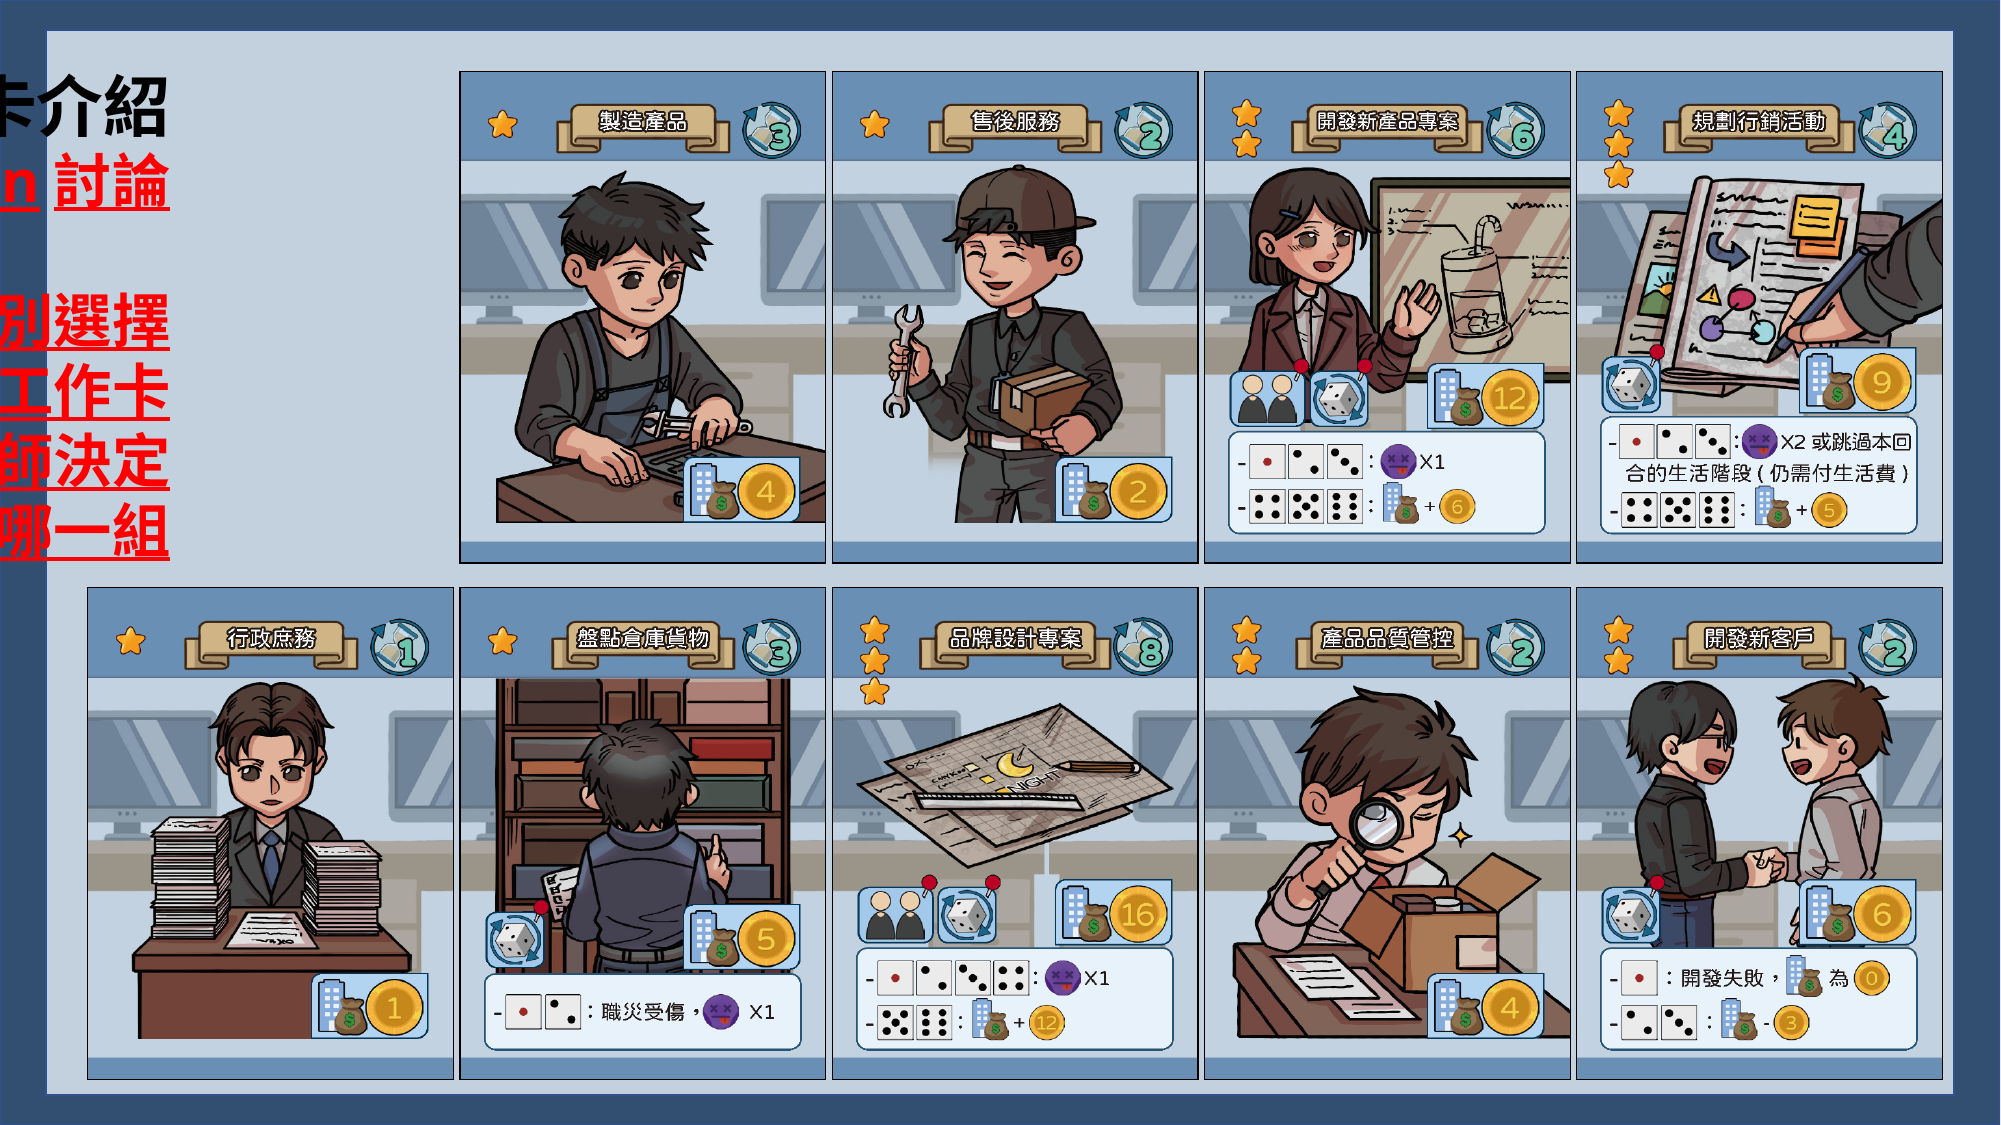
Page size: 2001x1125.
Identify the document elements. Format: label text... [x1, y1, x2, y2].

picture [1576, 71, 1942, 563]
picture [1576, 588, 1942, 1079]
picture [832, 71, 1198, 563]
picture [460, 588, 826, 1079]
text_box 工作卡介紹 3min討論 若有組別選擇 相同工作卡 則由老師決定 分派給哪一組 [0, 57, 436, 572]
picture [832, 588, 1198, 1079]
picture [1204, 588, 1570, 1079]
picture [1204, 71, 1570, 563]
picture [460, 71, 826, 563]
picture [88, 588, 454, 1079]
